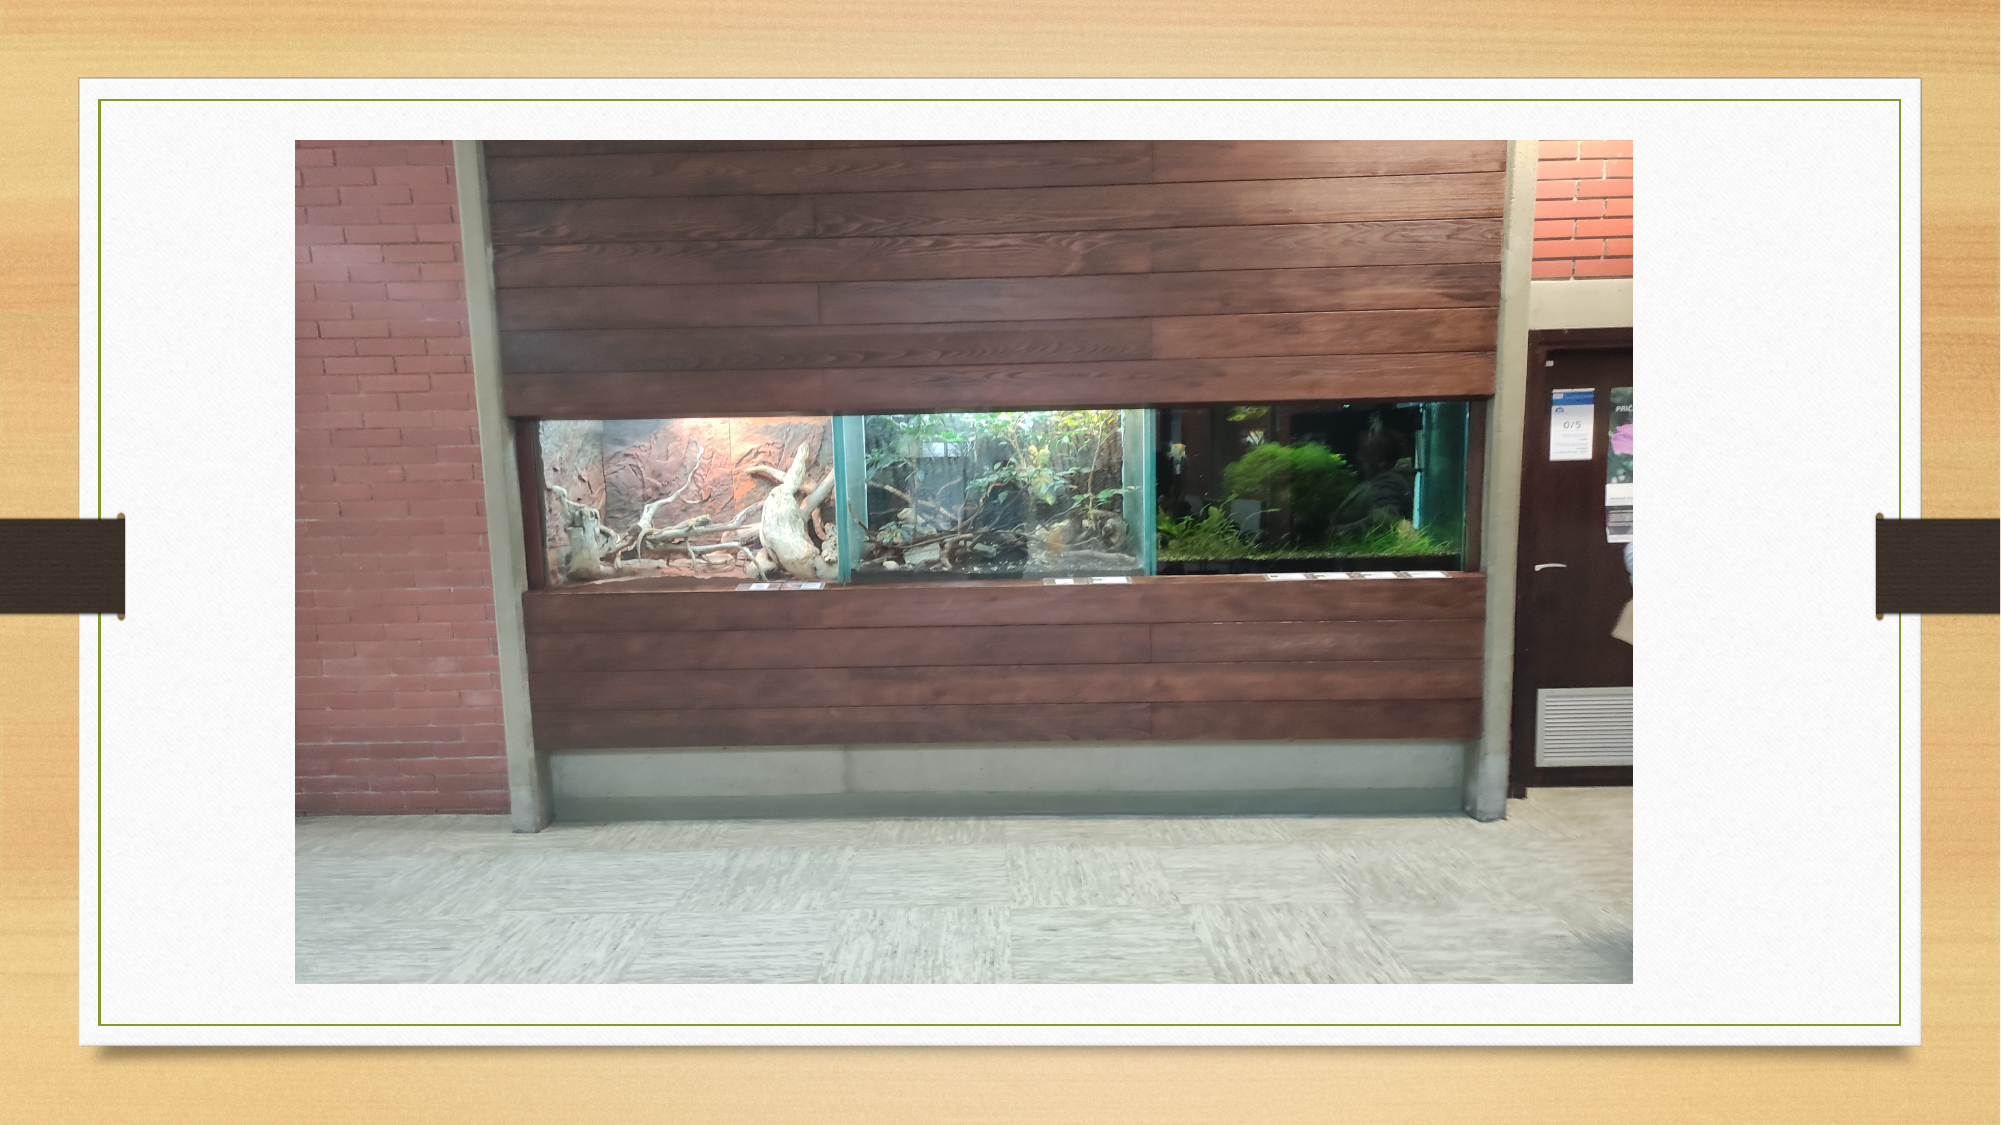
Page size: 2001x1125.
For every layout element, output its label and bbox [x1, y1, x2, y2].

picture [295, 141, 1633, 984]
